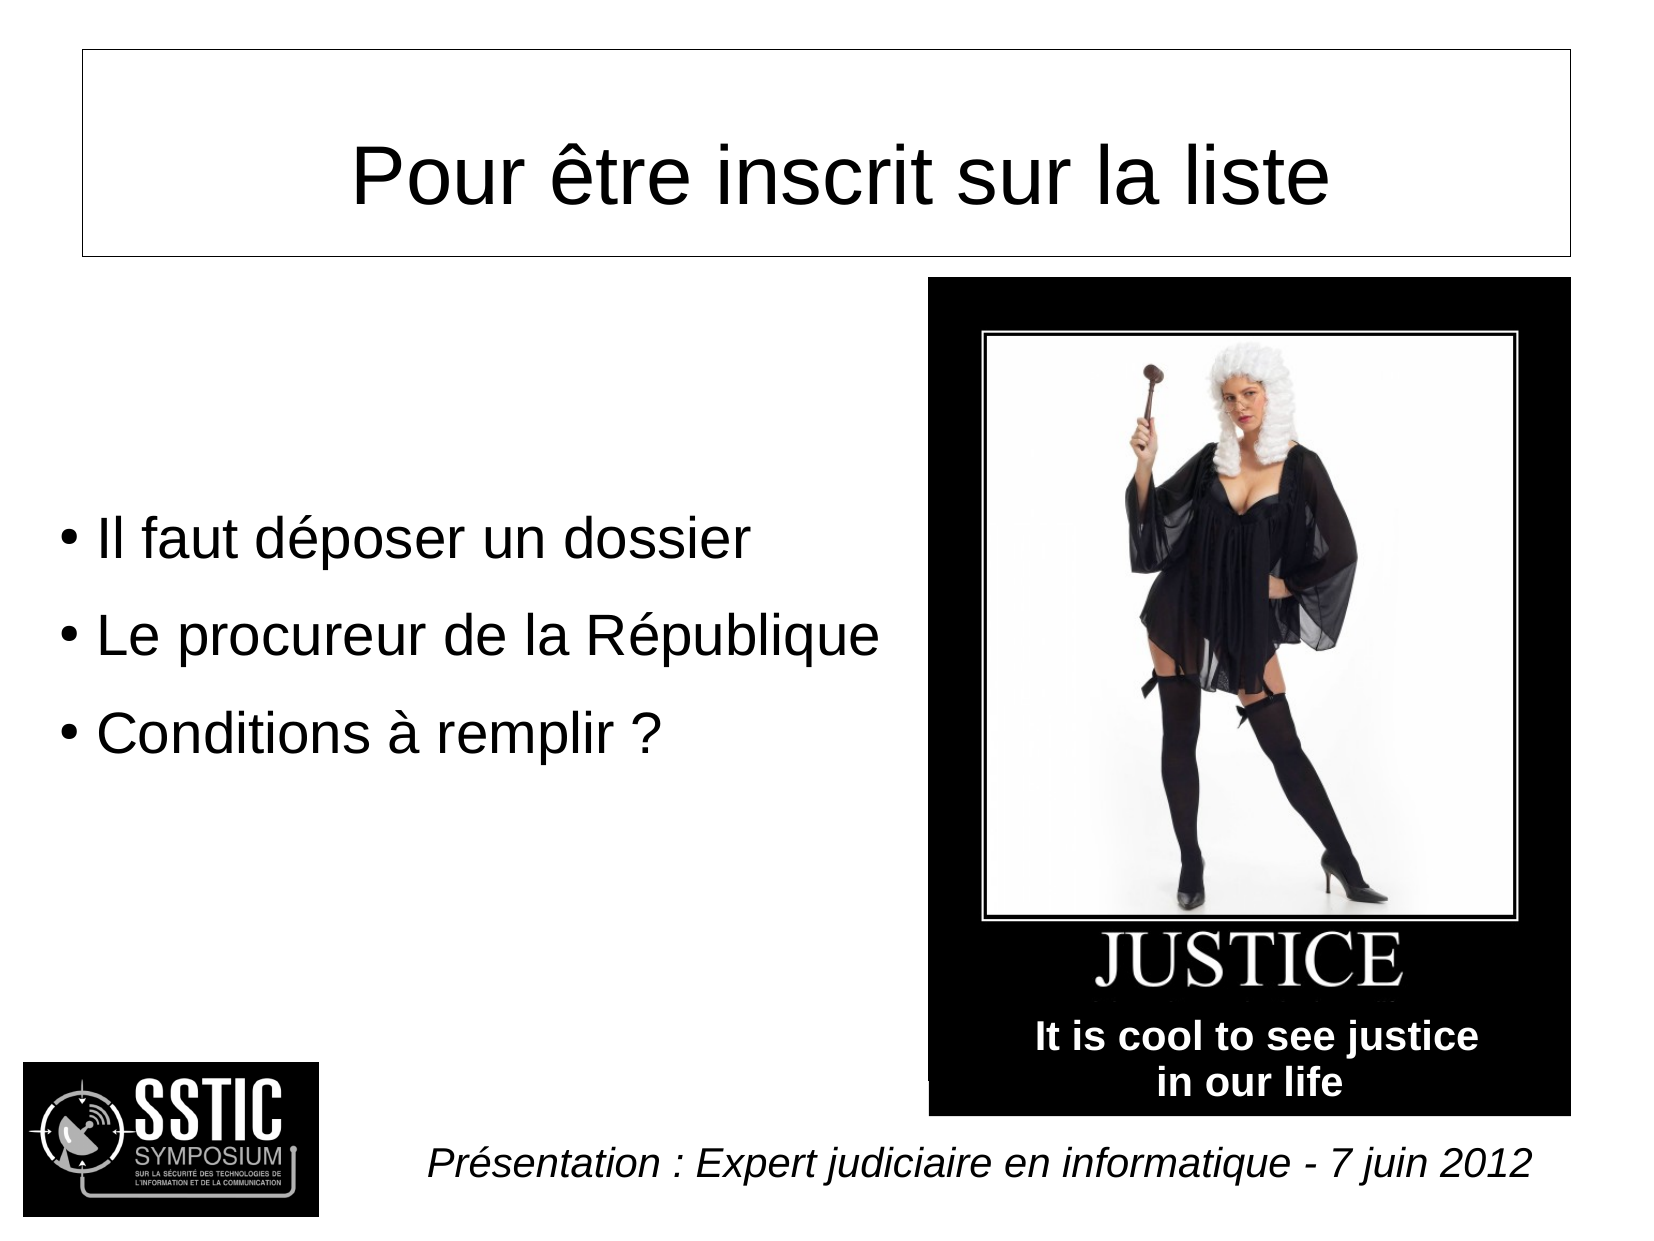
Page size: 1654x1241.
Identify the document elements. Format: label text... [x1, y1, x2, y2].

subtitle Il faut déposer un dossier Le procureur de la République Conditions à remplir ? [59, 259, 922, 980]
picture [928, 277, 1571, 1001]
title Pour être inscrit sur la liste [82, 49, 1571, 257]
title It is cool to see justice in our life [928, 1001, 1571, 1117]
text_box Présentation : Expert judiciaire en informatique - 7 juin 2012 [377, 1110, 1583, 1217]
picture [23, 1062, 319, 1217]
